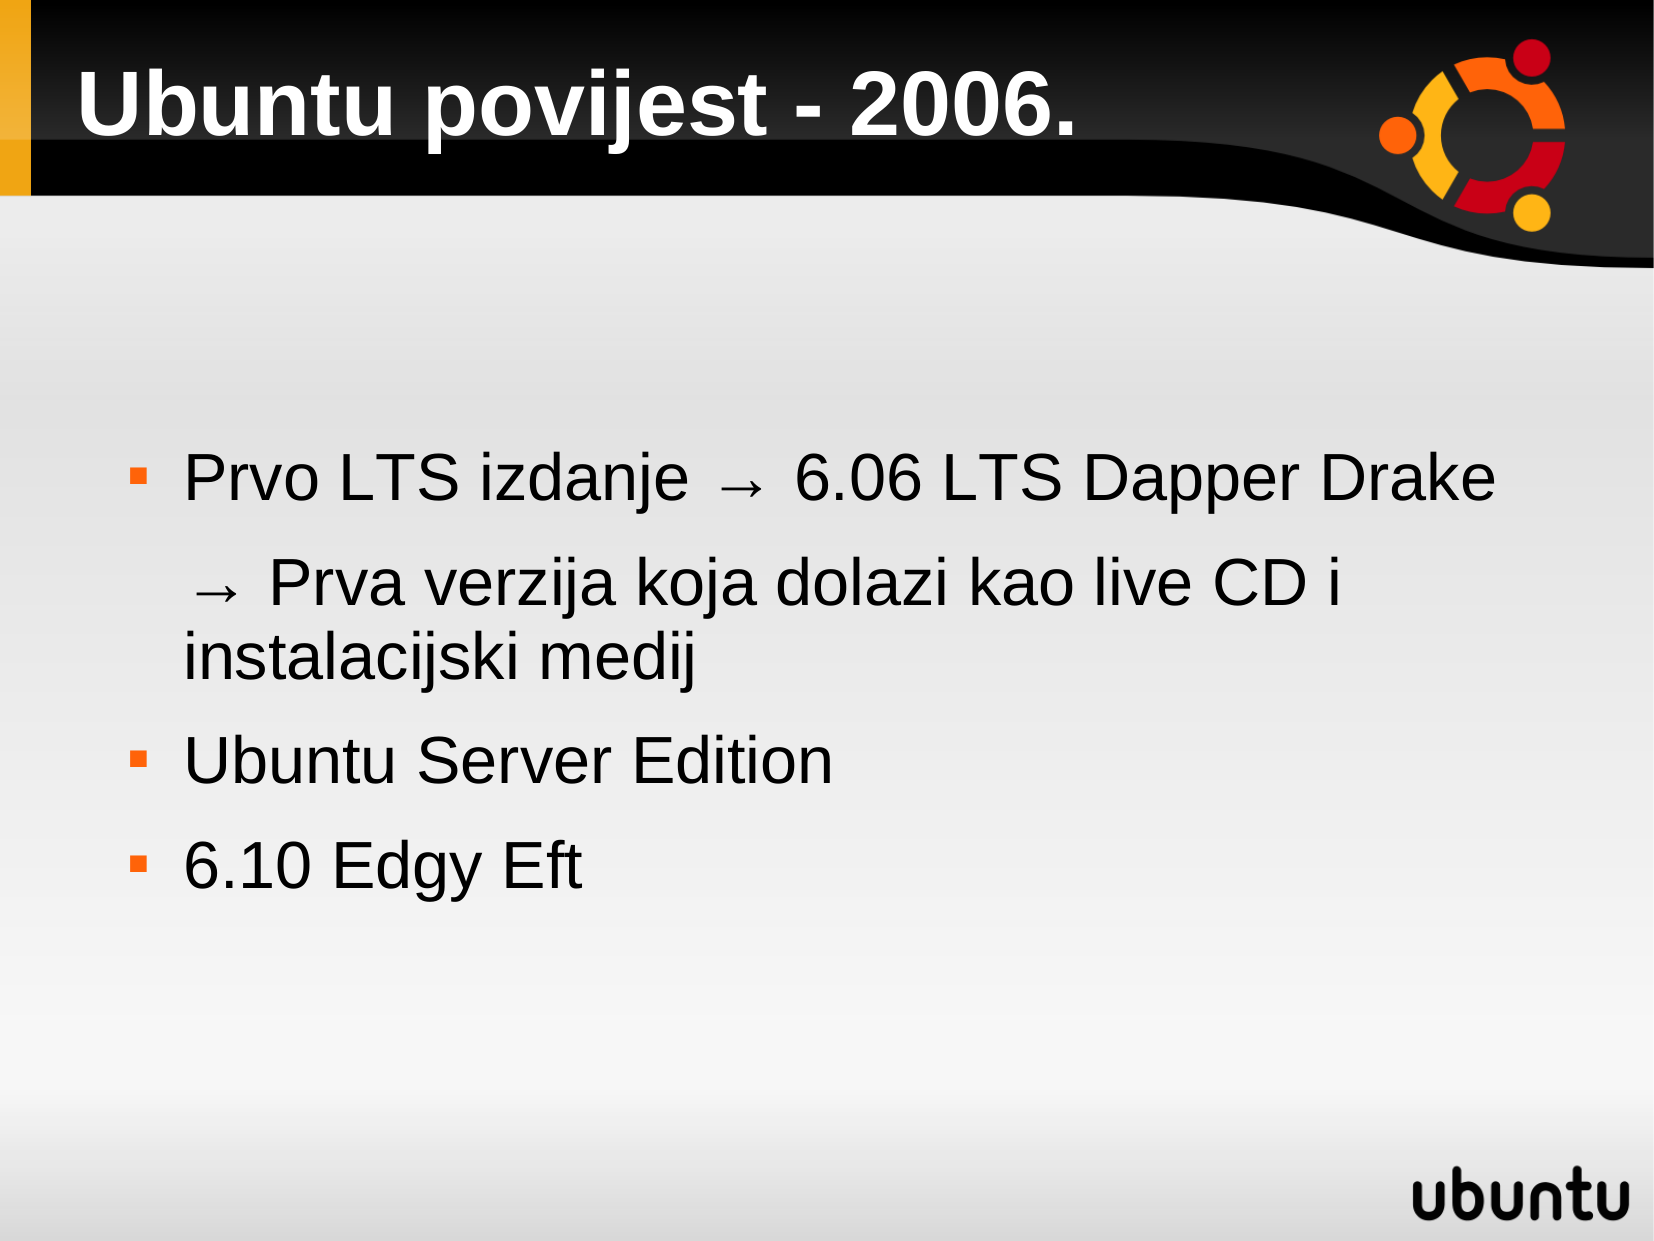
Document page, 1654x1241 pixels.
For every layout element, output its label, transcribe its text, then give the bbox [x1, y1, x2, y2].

picture [0, 0, 1654, 1241]
list Prvo LTS izdanje → 6.06 LTS Dapper Drake → Prva verzija koja dolazi kao live CD i instalacijski medij Ubuntu Server Edition 6.10 Edgy Eft [112, 440, 1605, 976]
title Ubuntu povijest - 2006. [76, 7, 1565, 200]
